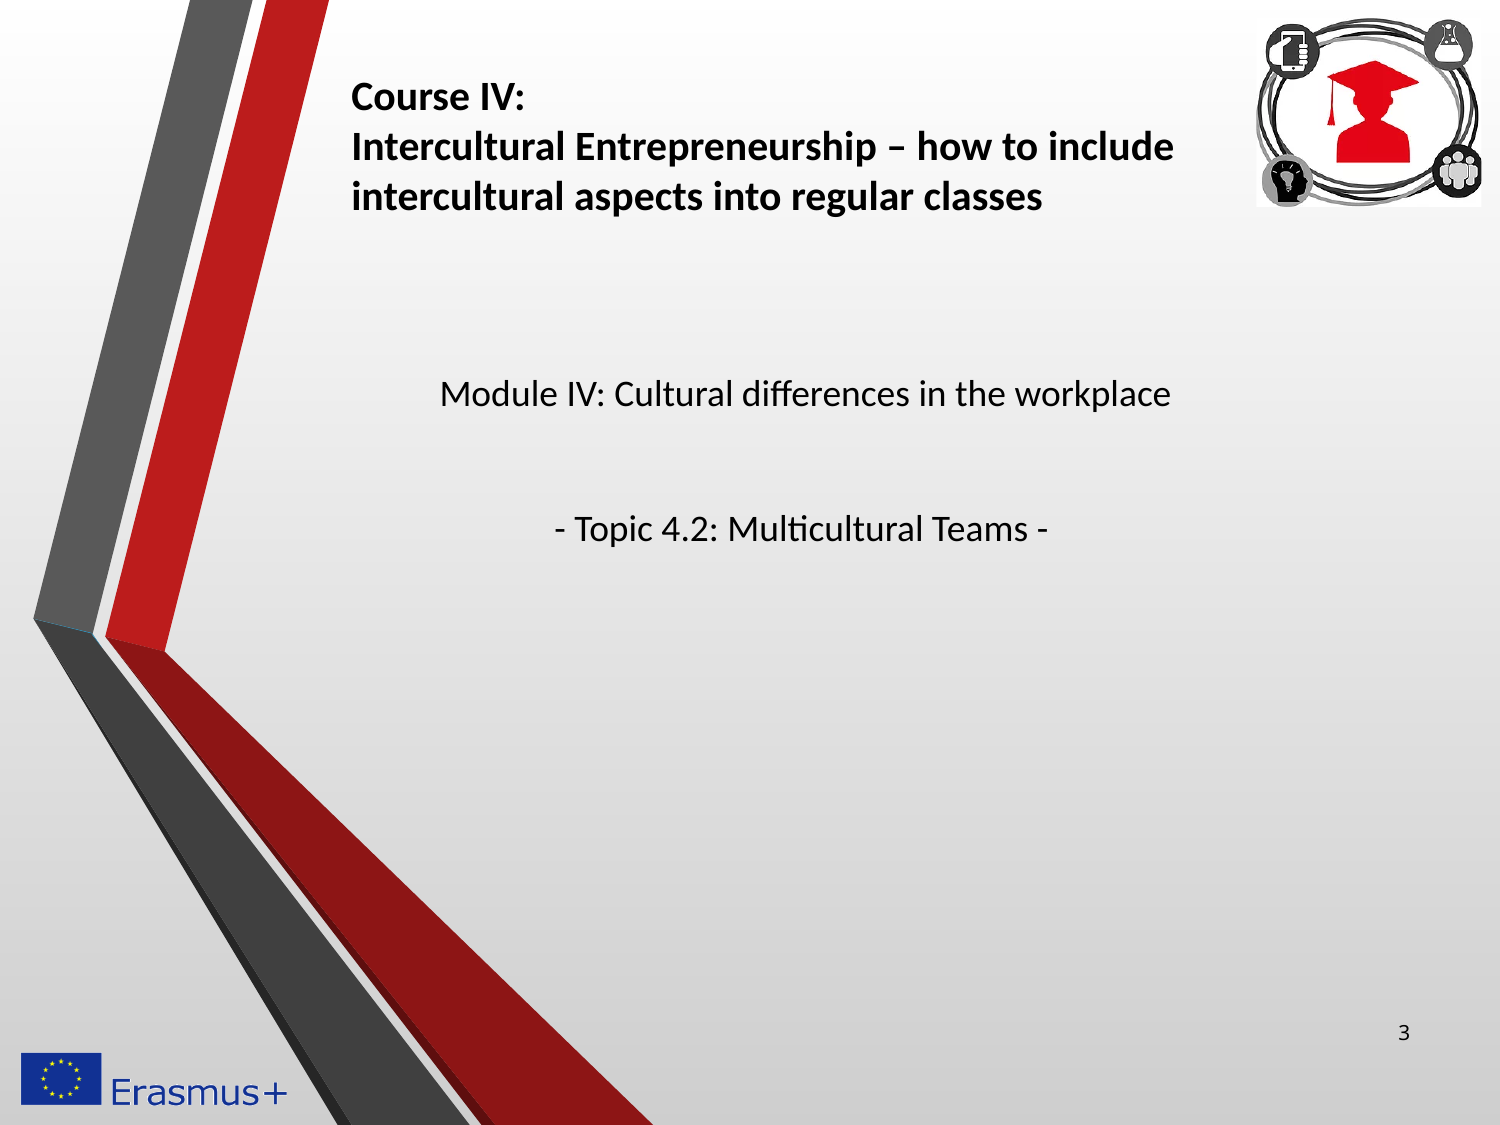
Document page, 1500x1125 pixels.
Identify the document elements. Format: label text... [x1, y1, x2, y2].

chart [1258, 19, 1483, 209]
picture [1256, 18, 1482, 207]
text_box Course IV: Intercultural Entrepreneurship – how to include intercultural aspects into regular classes [336, 61, 1258, 227]
text_box Module IV: Cultural differences in the workplace - Topic 4.2: Multicultural Teams - [389, 361, 1223, 557]
slide_number <numer> [1357, 1003, 1425, 1064]
picture [5, 1037, 302, 1120]
